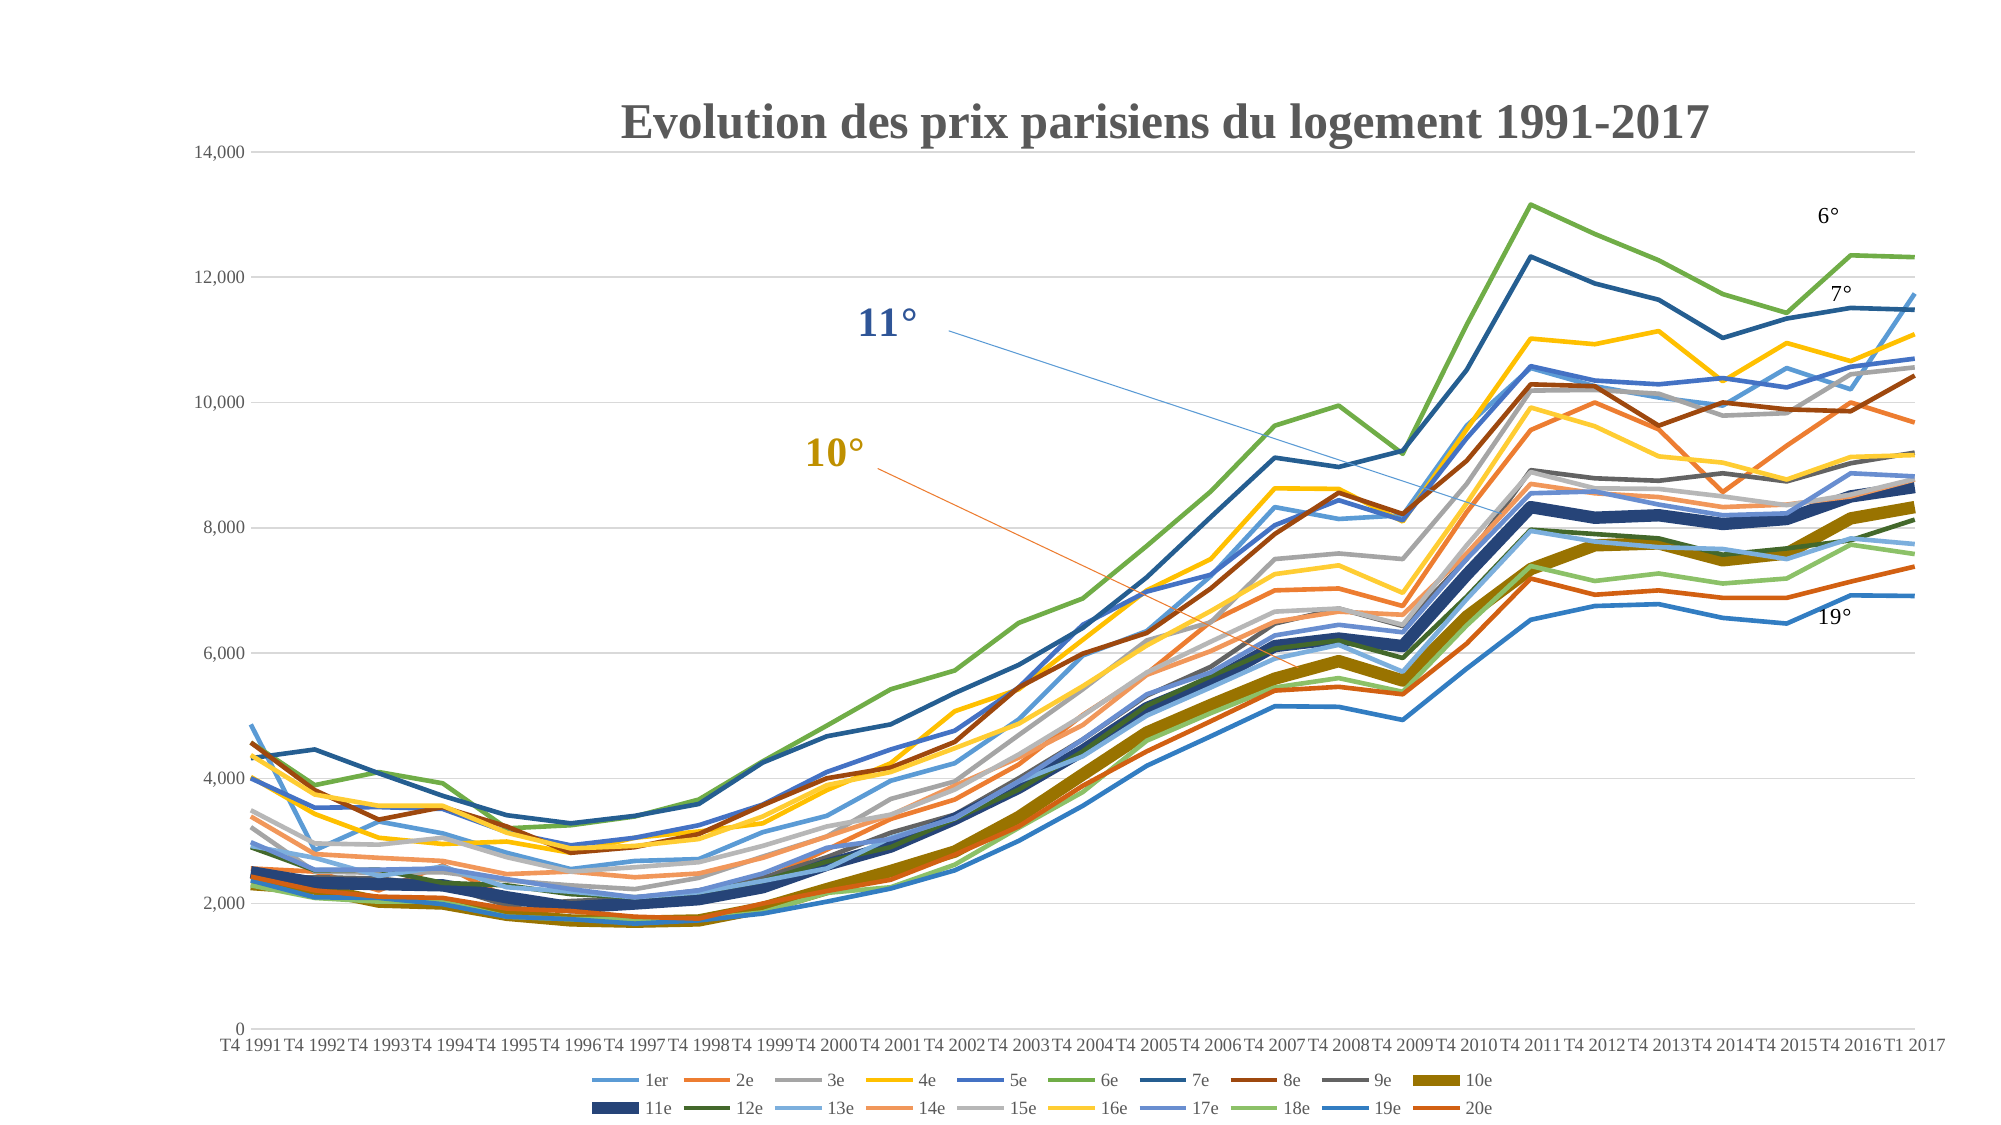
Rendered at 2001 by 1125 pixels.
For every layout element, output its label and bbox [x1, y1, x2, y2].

chart [158, 49, 1946, 1125]
